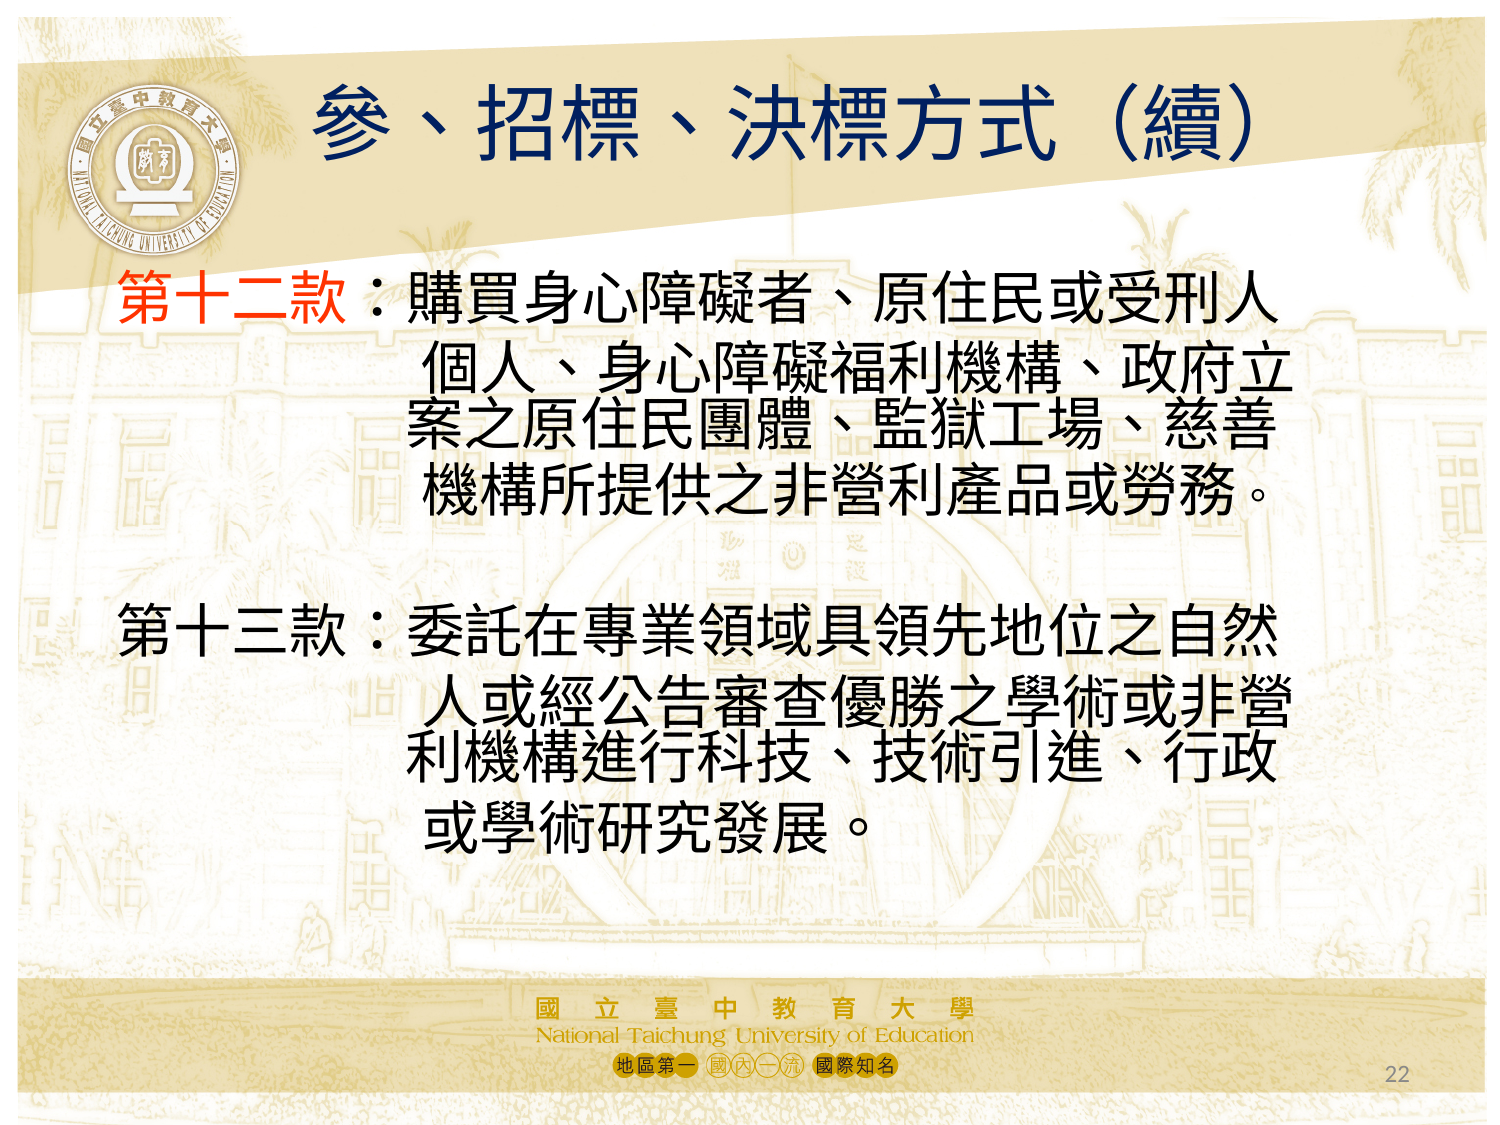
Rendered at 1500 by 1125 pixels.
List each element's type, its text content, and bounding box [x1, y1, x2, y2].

text_box <編號> [1074, 1042, 1426, 1103]
title 參、招標、決標方式（續） [289, 45, 1329, 197]
list 第十二款：購買身心障礙者、原住民或受刑人 個人、身心障礙福利機構、政府立 案之原住民團體、監獄工場、慈善 機構所提供之非營利產品或勞務。 第十三款：委託在專業領域具領先地位之自然 人或經公告審查優勝之學術或非營 利機構進行科技、技術引進、行政 或學術研究發展。 [100, 267, 1329, 965]
picture [0, 0, 1500, 1125]
